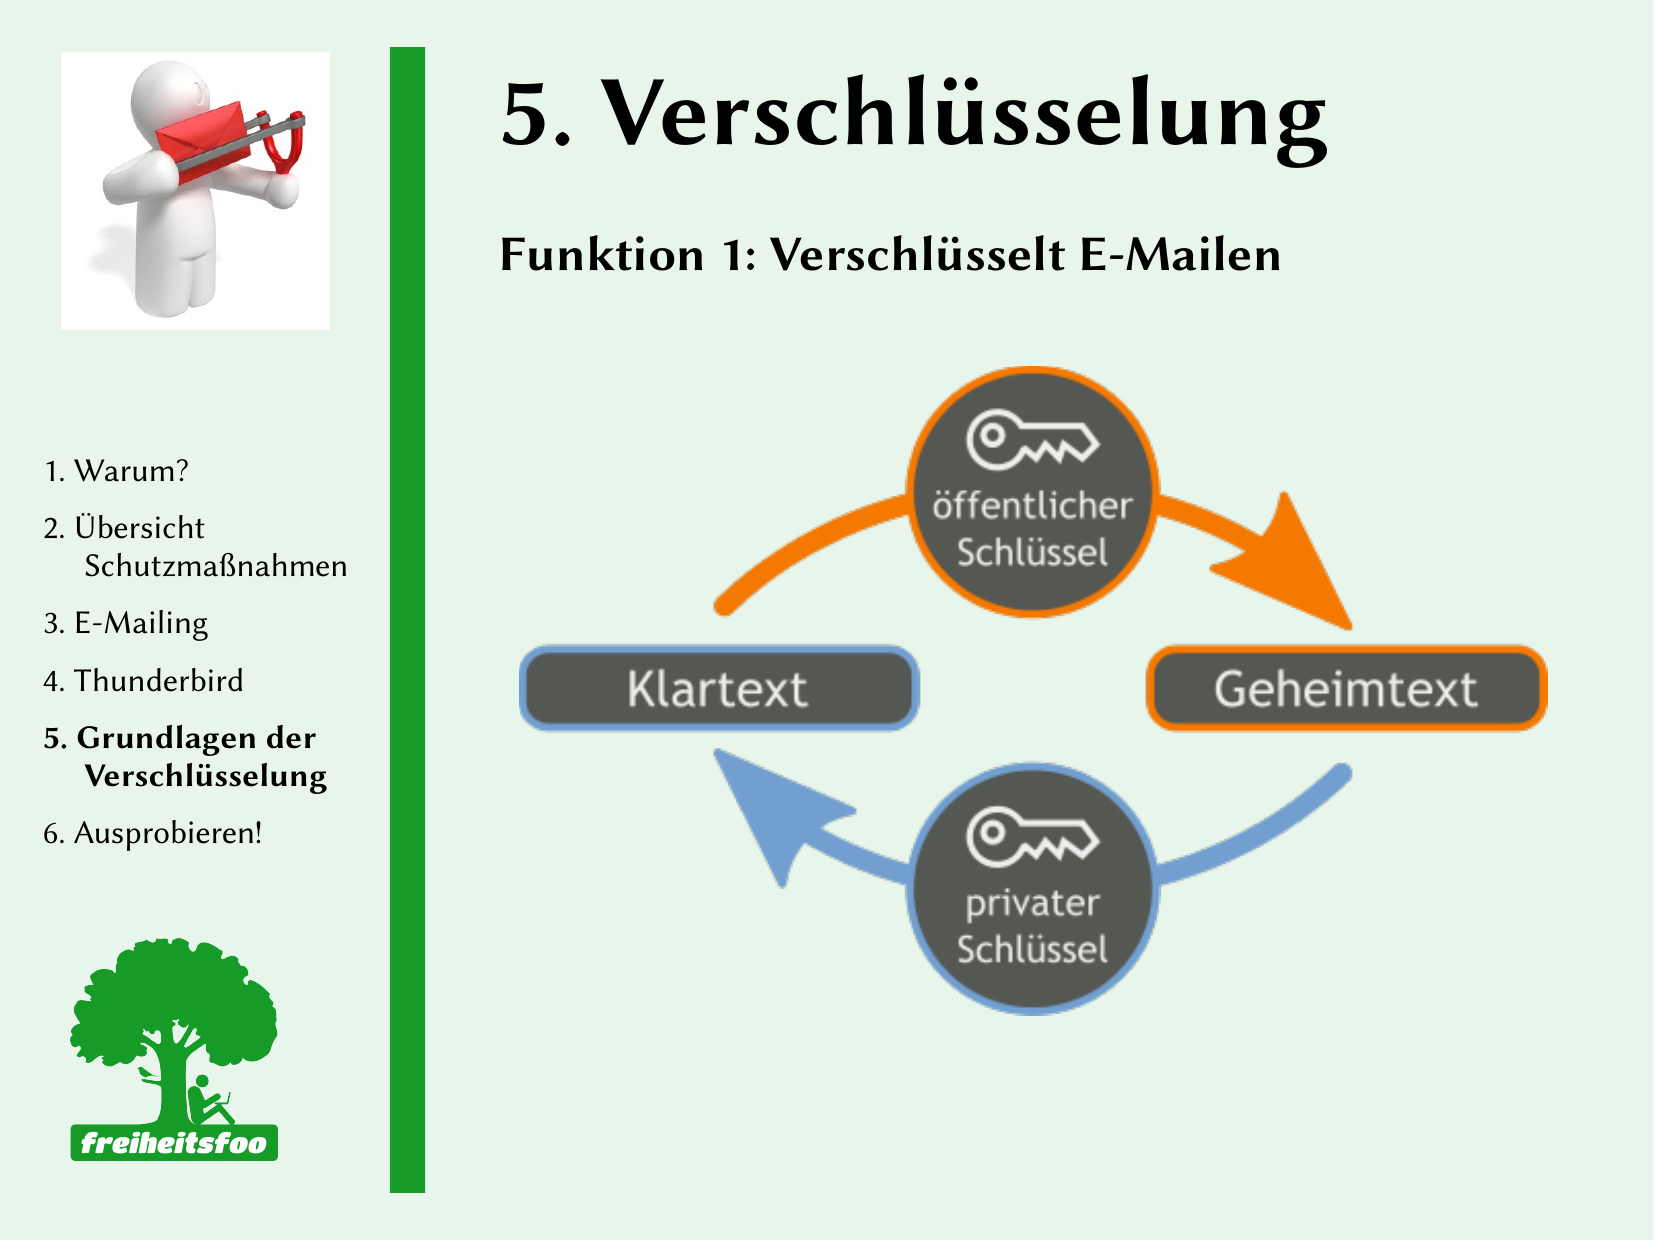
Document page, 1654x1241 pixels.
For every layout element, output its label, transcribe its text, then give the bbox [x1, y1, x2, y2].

text_box 5. Verschlüsselung Funktion 1: Verschlüsselt E-Mailen [484, 47, 1607, 291]
text_box 1. Warum? 2. Übersicht Schutzmaßnahmen 3. E-Mailing 4. Thunderbird 5. Grundlagen der Verschlüsselung 6. Ausprobieren! [28, 444, 395, 859]
picture [70, 938, 278, 1162]
picture [61, 52, 330, 330]
text_box [389, 47, 426, 1193]
picture [519, 366, 1548, 1016]
